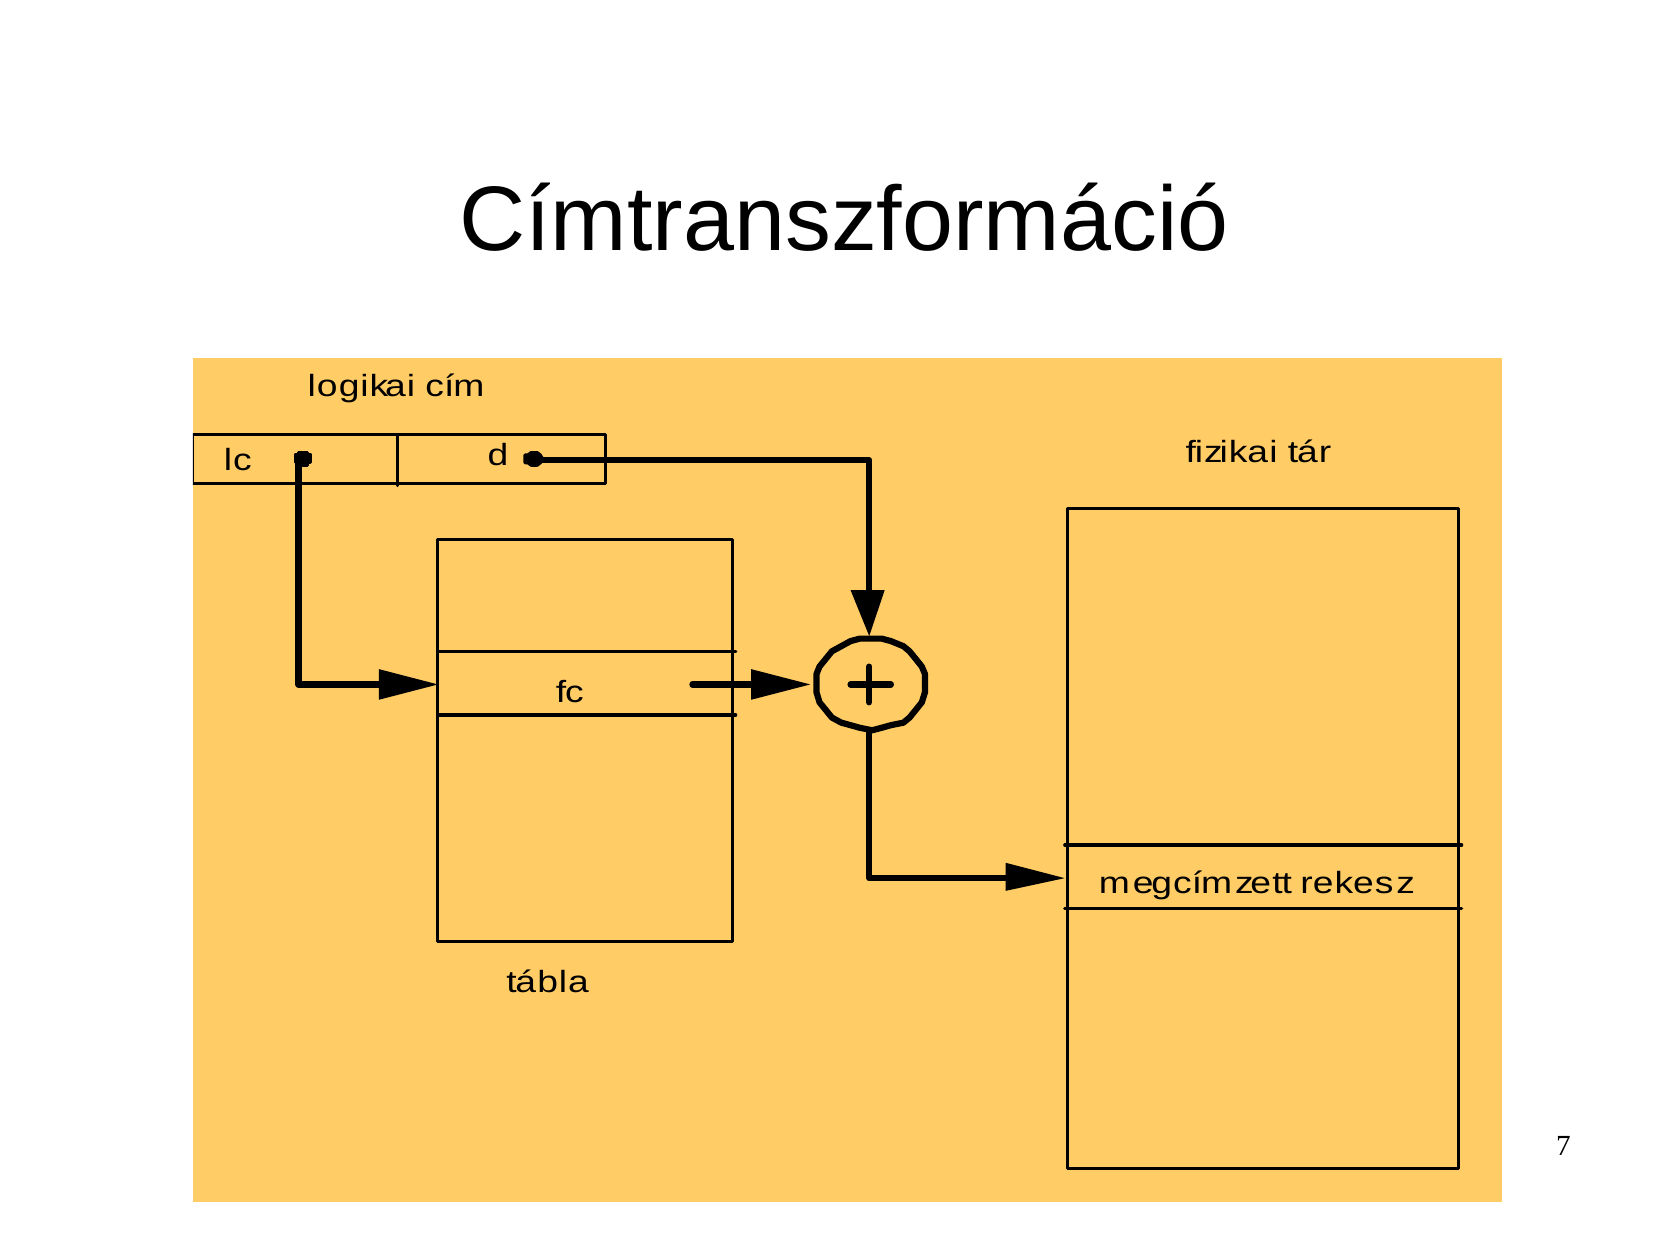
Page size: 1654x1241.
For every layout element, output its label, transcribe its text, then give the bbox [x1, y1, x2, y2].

title Címtranszformáció [124, 110, 1530, 317]
chart [192, 358, 1502, 1202]
